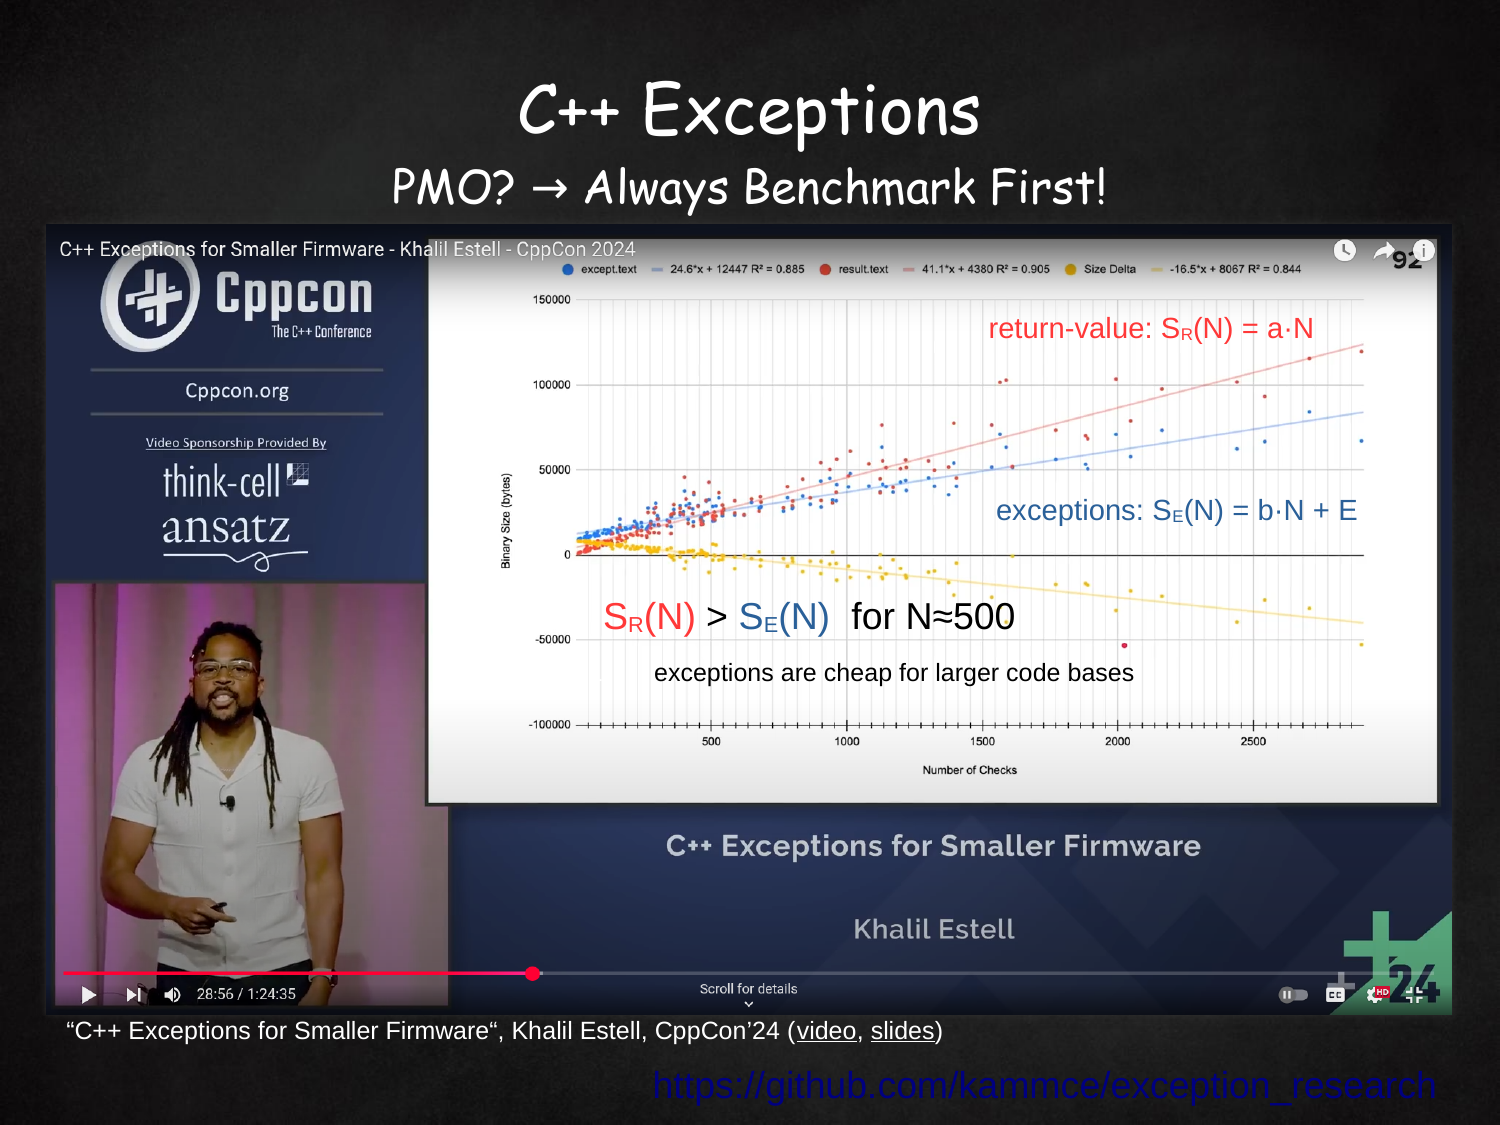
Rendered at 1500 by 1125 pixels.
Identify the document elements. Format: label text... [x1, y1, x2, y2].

text_box SR(N) > SE(N) for N≈500 [577, 588, 1031, 646]
picture [0, 0, 1500, 1125]
text_box exceptions: SE(N) = b·N + E [981, 486, 1372, 534]
title C++ Exceptions PMO? → Always Benchmark First! [75, 44, 1425, 209]
text_box “C++ Exceptions for Smaller Firmware“, Khalil Estell, CppCon’24 (video, slides) [51, 1009, 1246, 1062]
text_box exceptions are cheap for larger code bases [559, 651, 1422, 751]
text_box return-value: SR(N) = a·N [973, 304, 1329, 353]
text_box https://github.com/kammce/exception_research [637, 1057, 1454, 1114]
